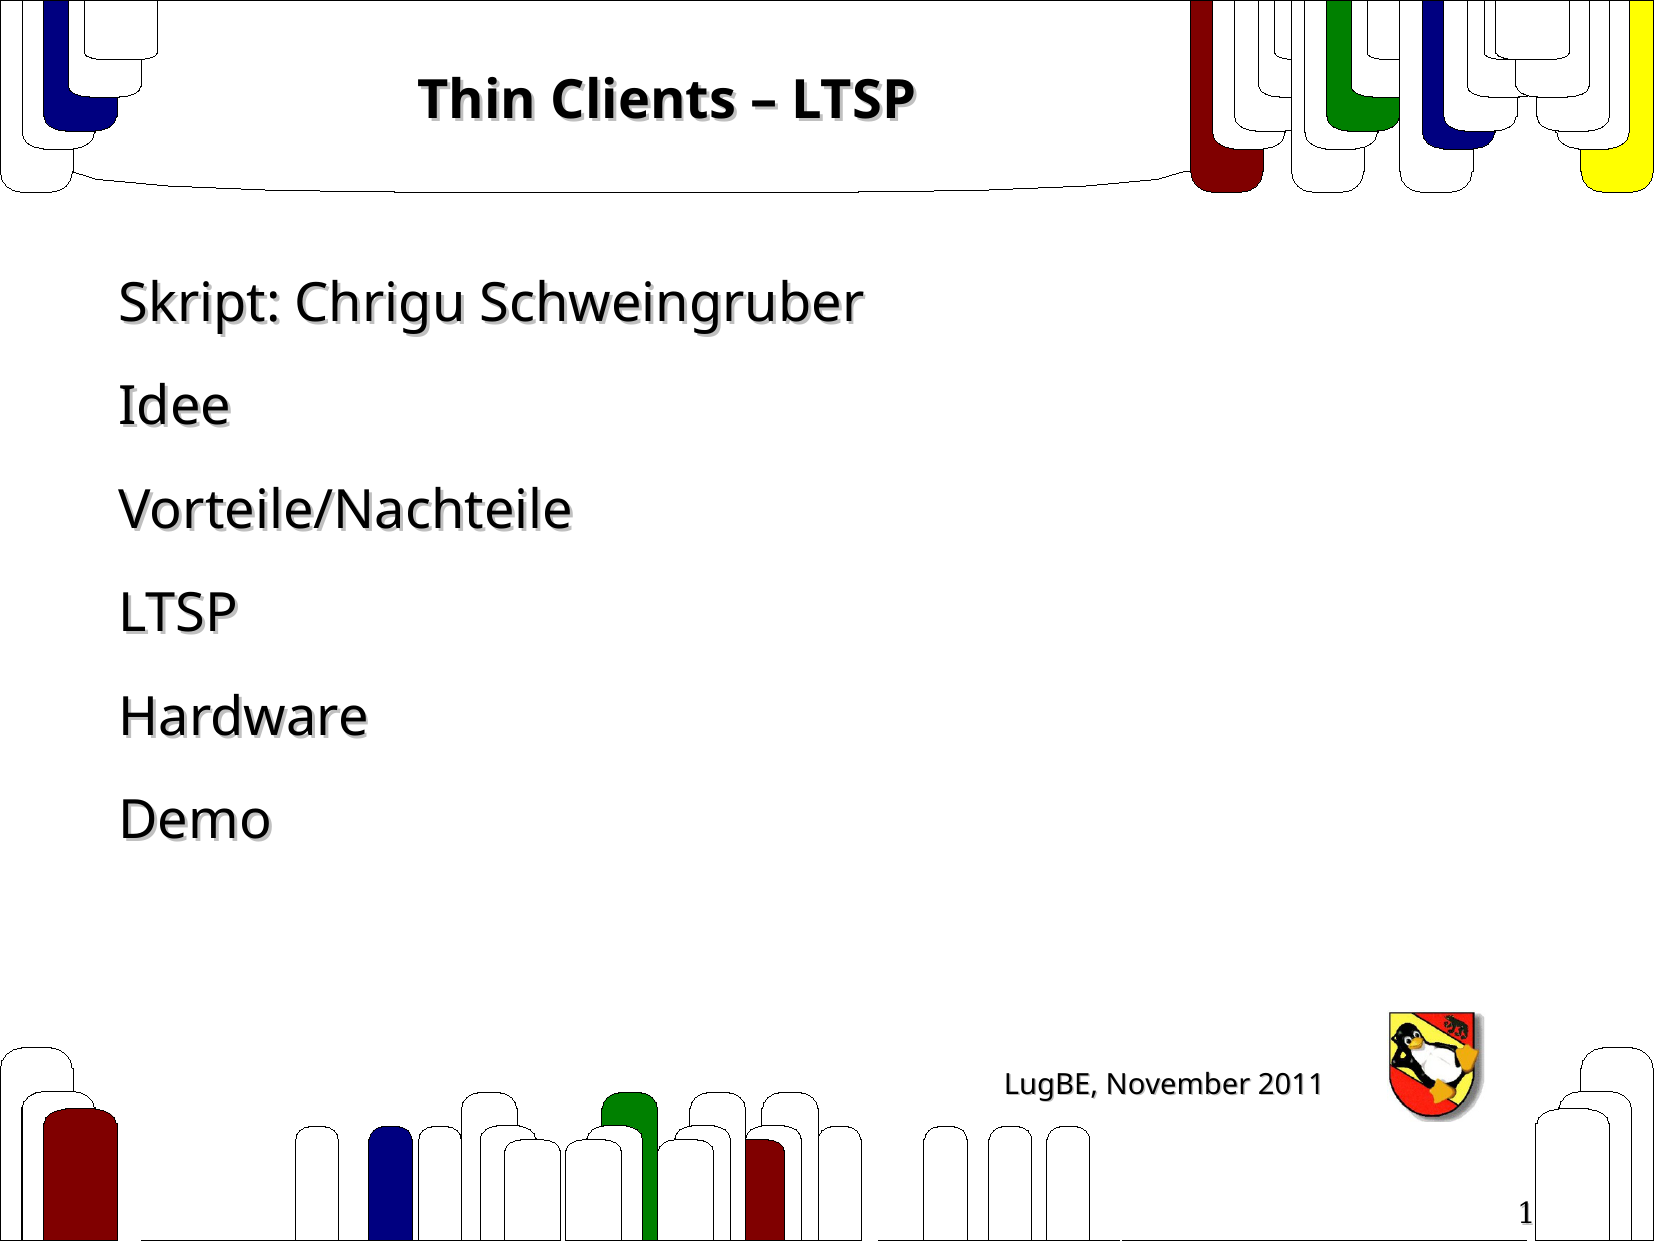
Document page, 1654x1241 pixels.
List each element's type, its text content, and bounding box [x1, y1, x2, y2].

picture [1387, 1010, 1487, 1122]
list Skript: Chrigu Schweingruber Idee Vorteile/Nachteile LTSP Hardware Demo [118, 263, 1531, 998]
title Thin Clients – LTSP [181, 22, 1153, 172]
